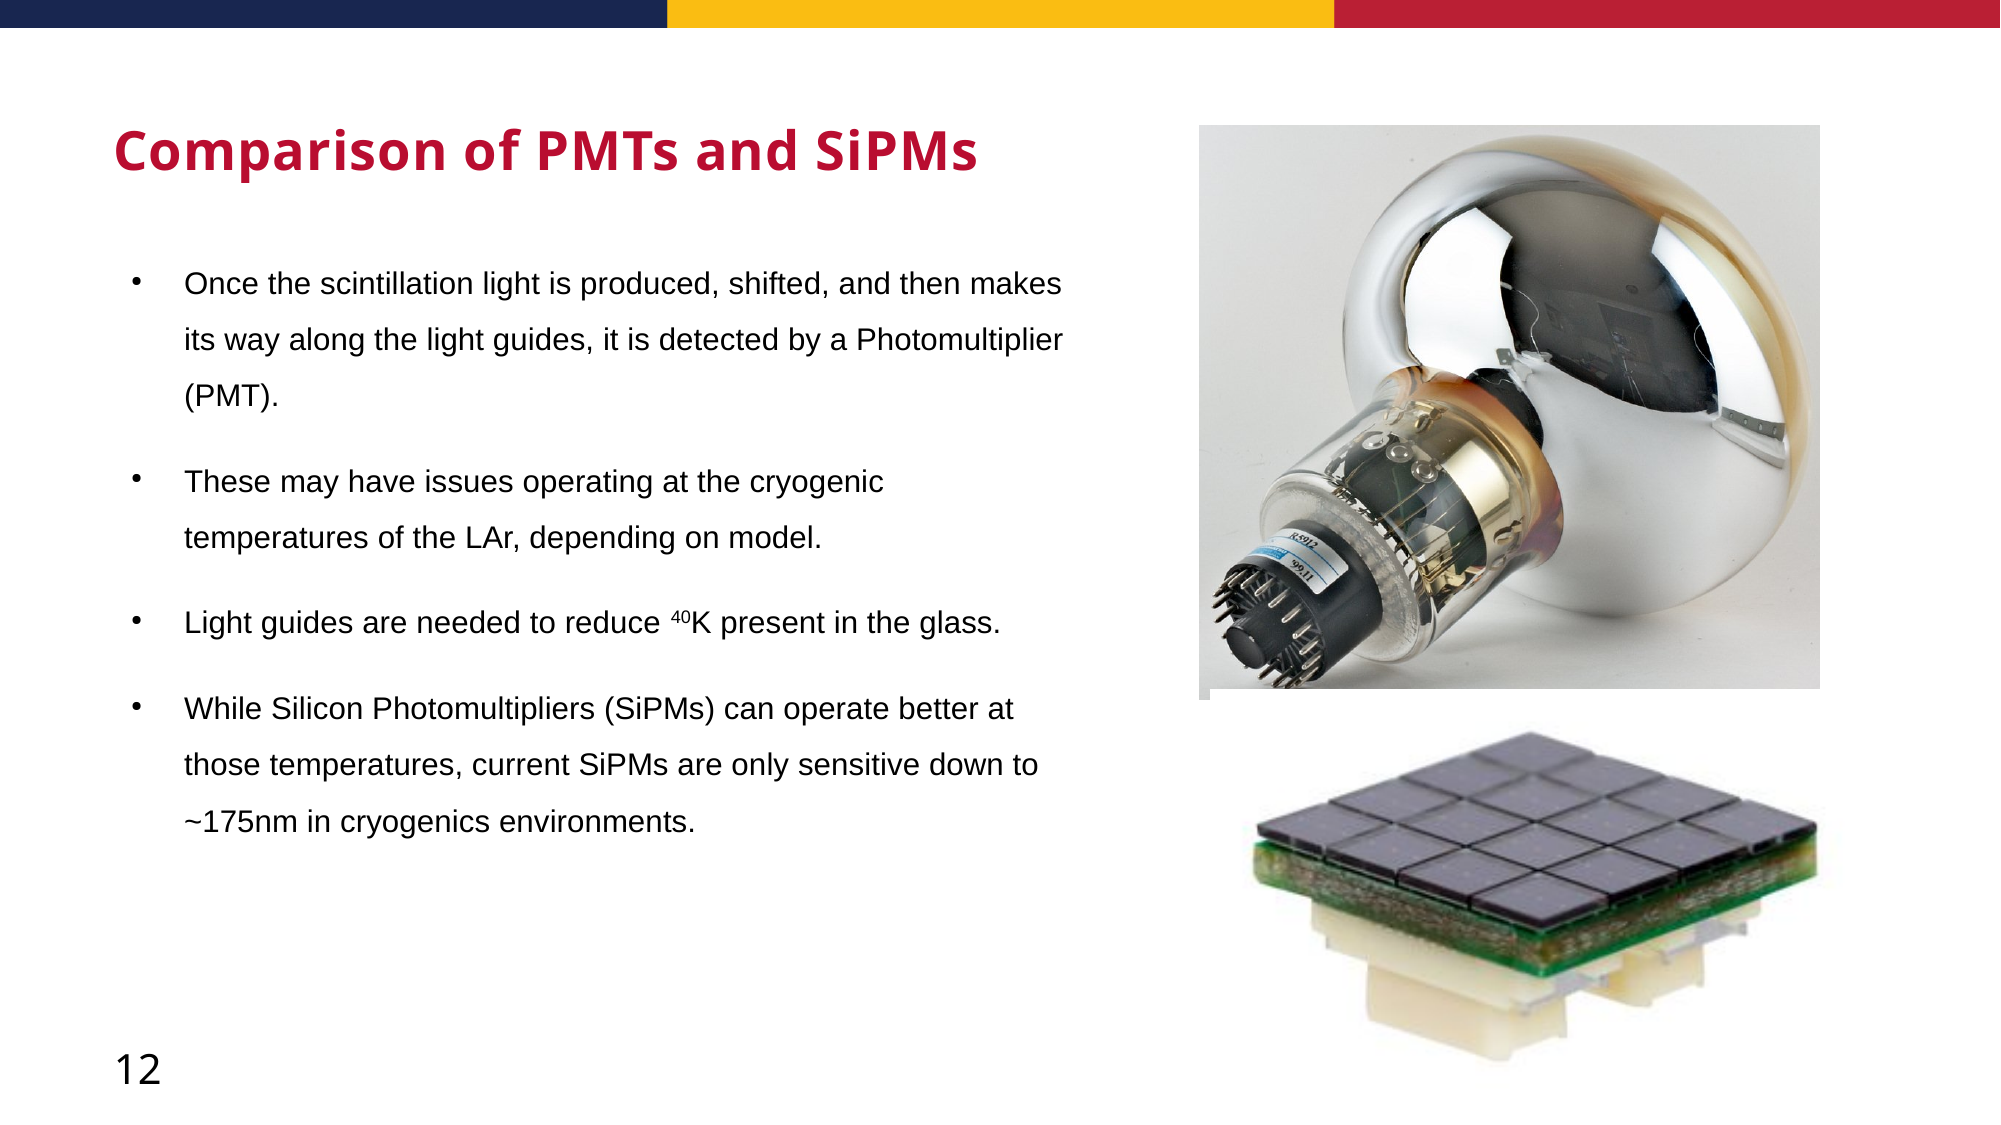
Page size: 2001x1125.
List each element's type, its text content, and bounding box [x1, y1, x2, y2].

title Comparison of PMTs and SiPMs [98, 115, 1886, 219]
slide_number <number> [99, 1035, 190, 1092]
picture [0, 0, 2000, 28]
list Once the scintillation light is produced, shifted, and then makes its way along the light guides, it is detected by a Photomultiplier (PMT). These may have issues operating at the cryogenic temperatures of the LAr, depending on model. Light guides are needed to reduce 40K present in the glass. While Silicon Photomultipliers (SiPMs) can operate better at those temperatures, current SiPMs are only sensitive down to ~175nm in cryogenics environments. [98, 236, 1093, 1063]
picture [1199, 125, 1861, 1105]
